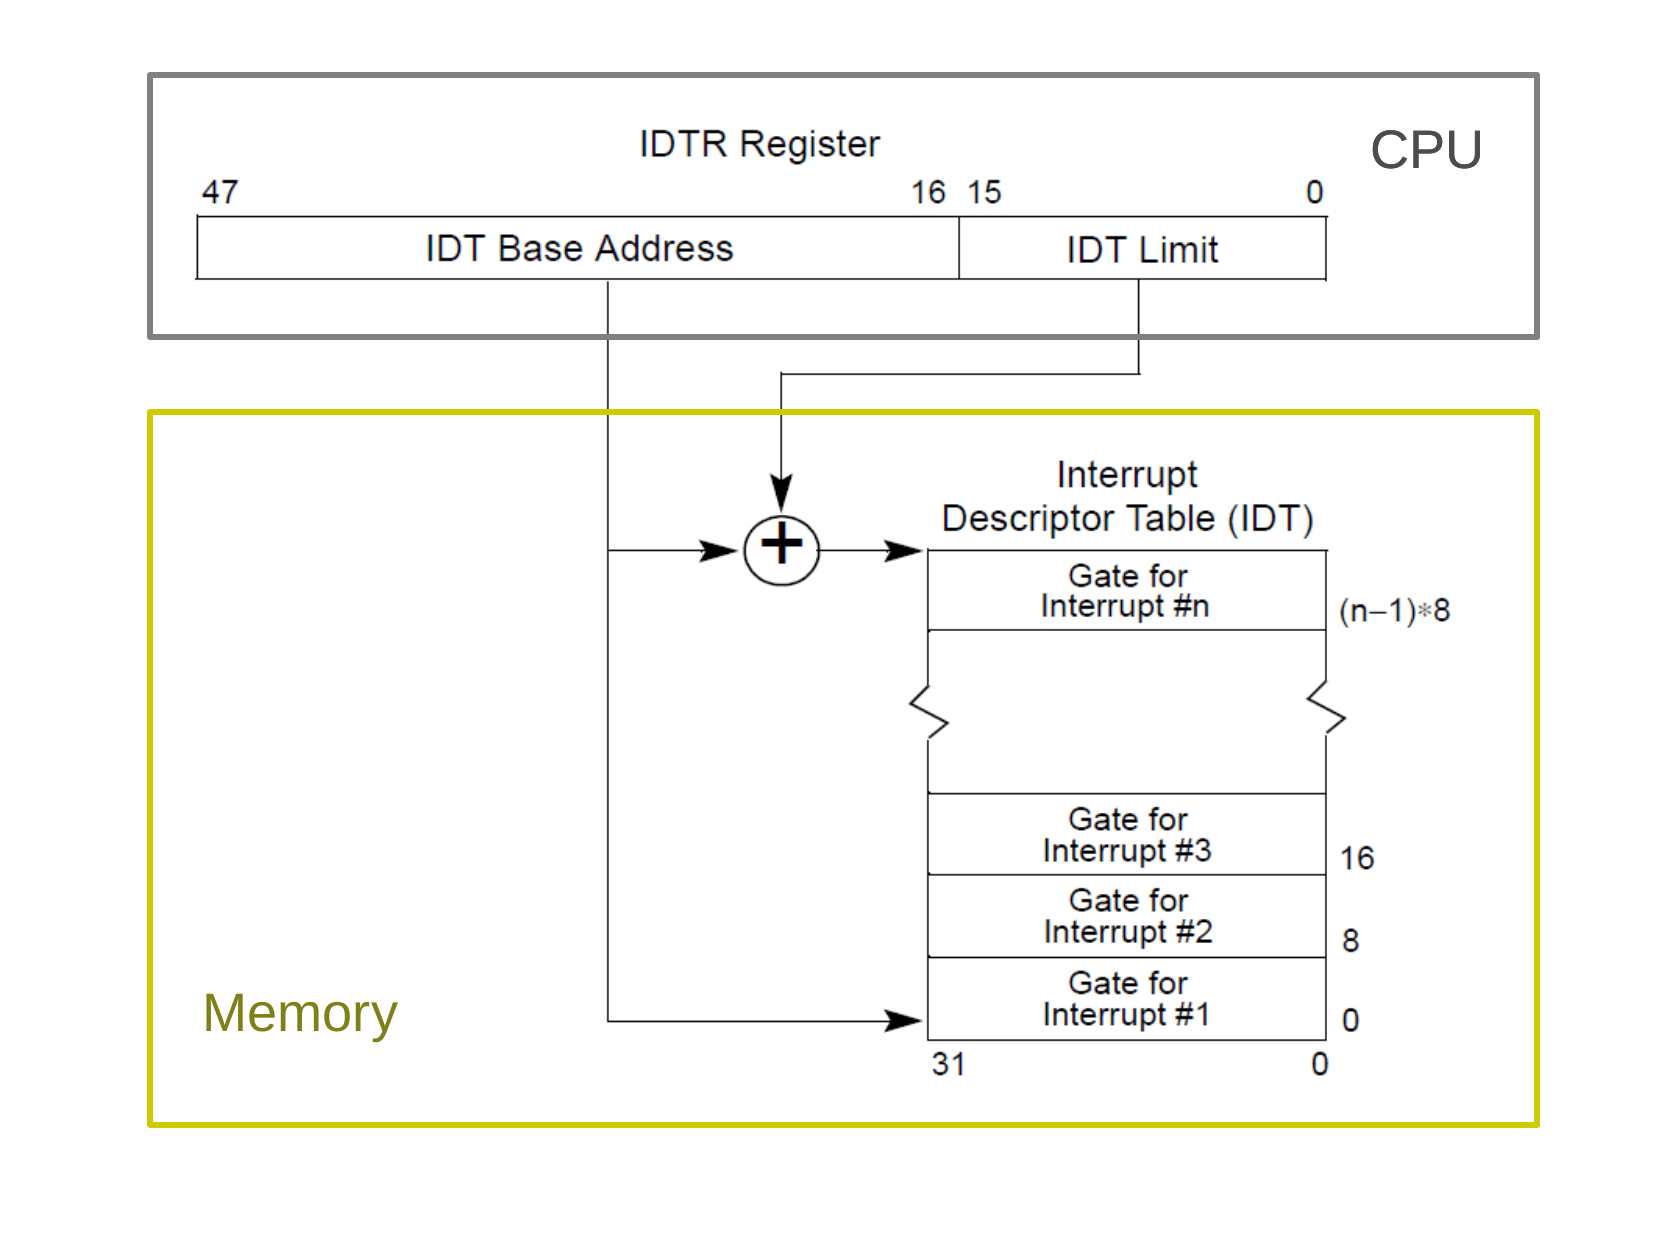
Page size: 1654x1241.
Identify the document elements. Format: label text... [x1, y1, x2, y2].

picture [150, 340, 1480, 409]
text_box CPU [1355, 112, 1501, 188]
picture [153, 96, 1480, 334]
picture [153, 415, 1480, 1088]
text_box Memory [187, 975, 414, 1051]
